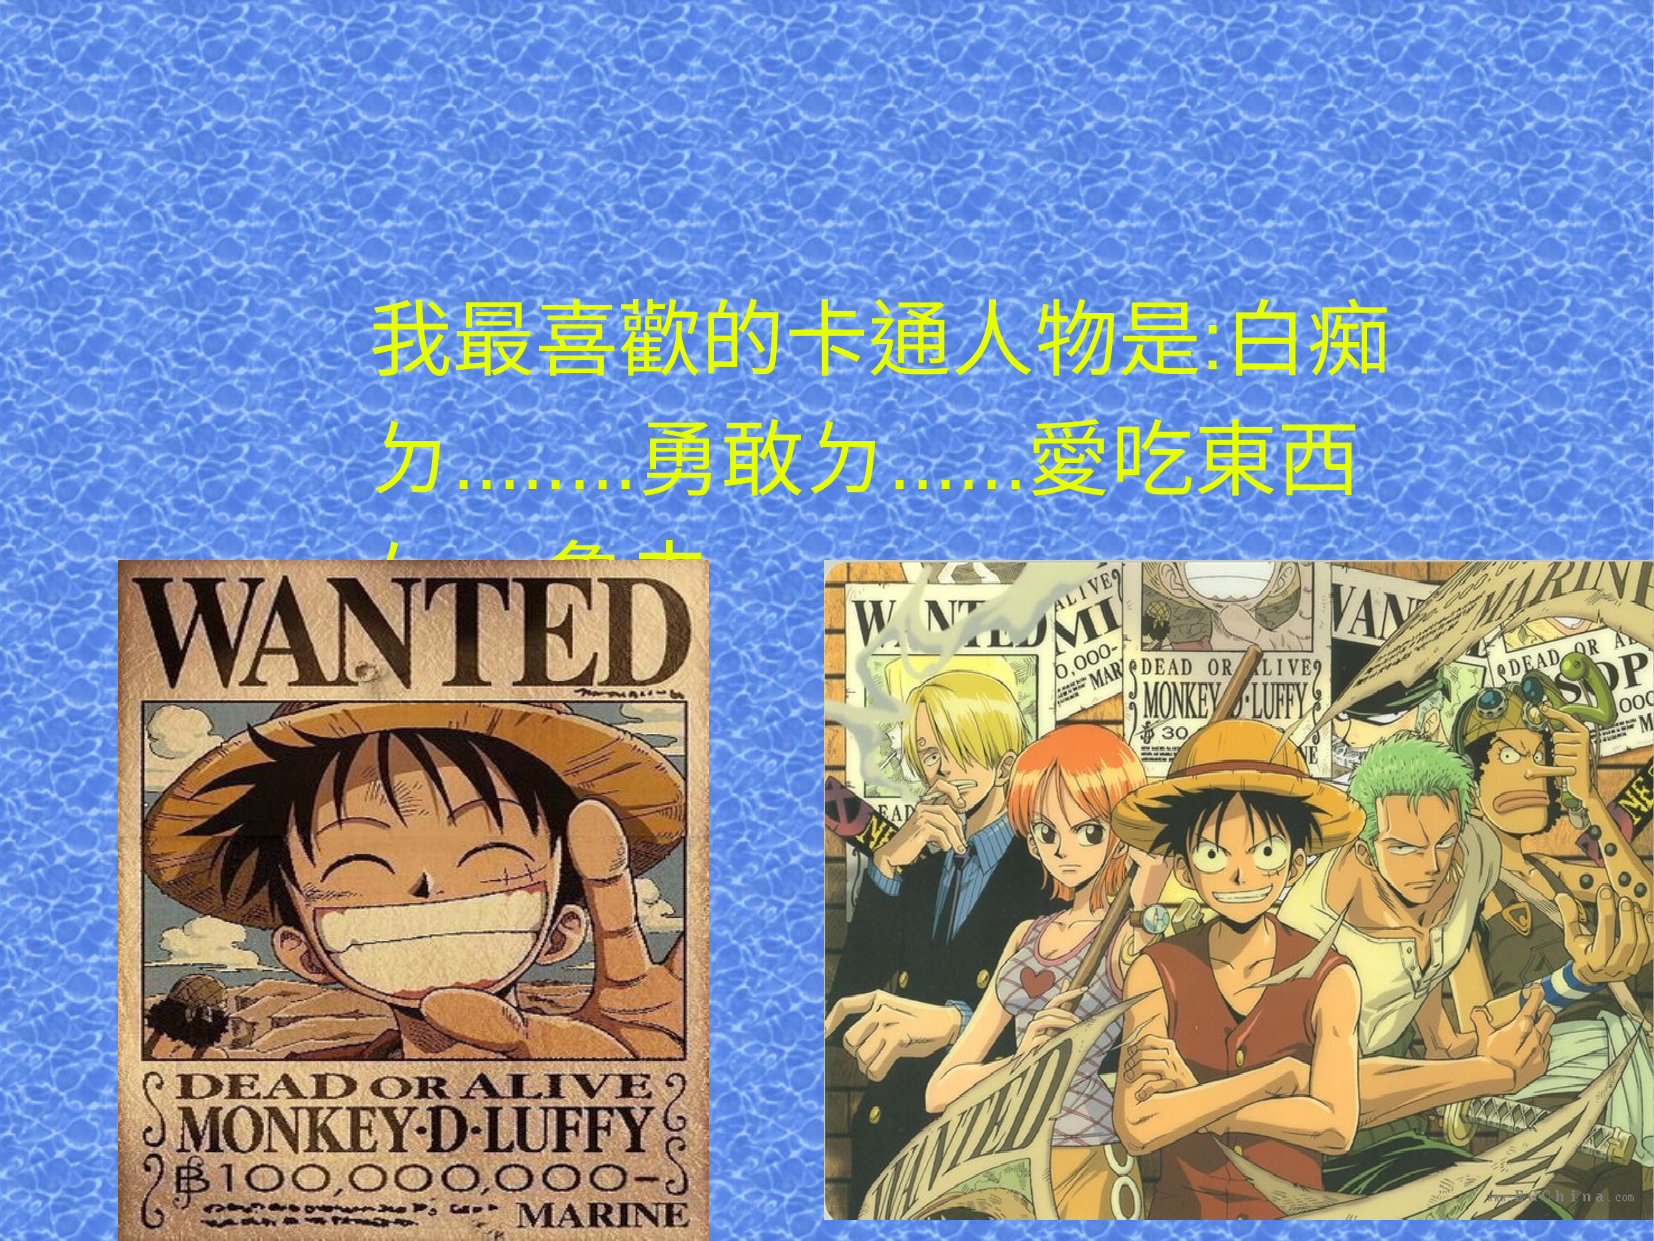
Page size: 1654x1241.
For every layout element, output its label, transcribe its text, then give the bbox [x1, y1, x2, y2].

picture [0, 0, 1654, 1241]
text_box 我最喜歡的卡通人物是:白痴ㄉ........勇敢ㄉ......愛吃東西ㄉ....魯夫 [354, 265, 1447, 581]
